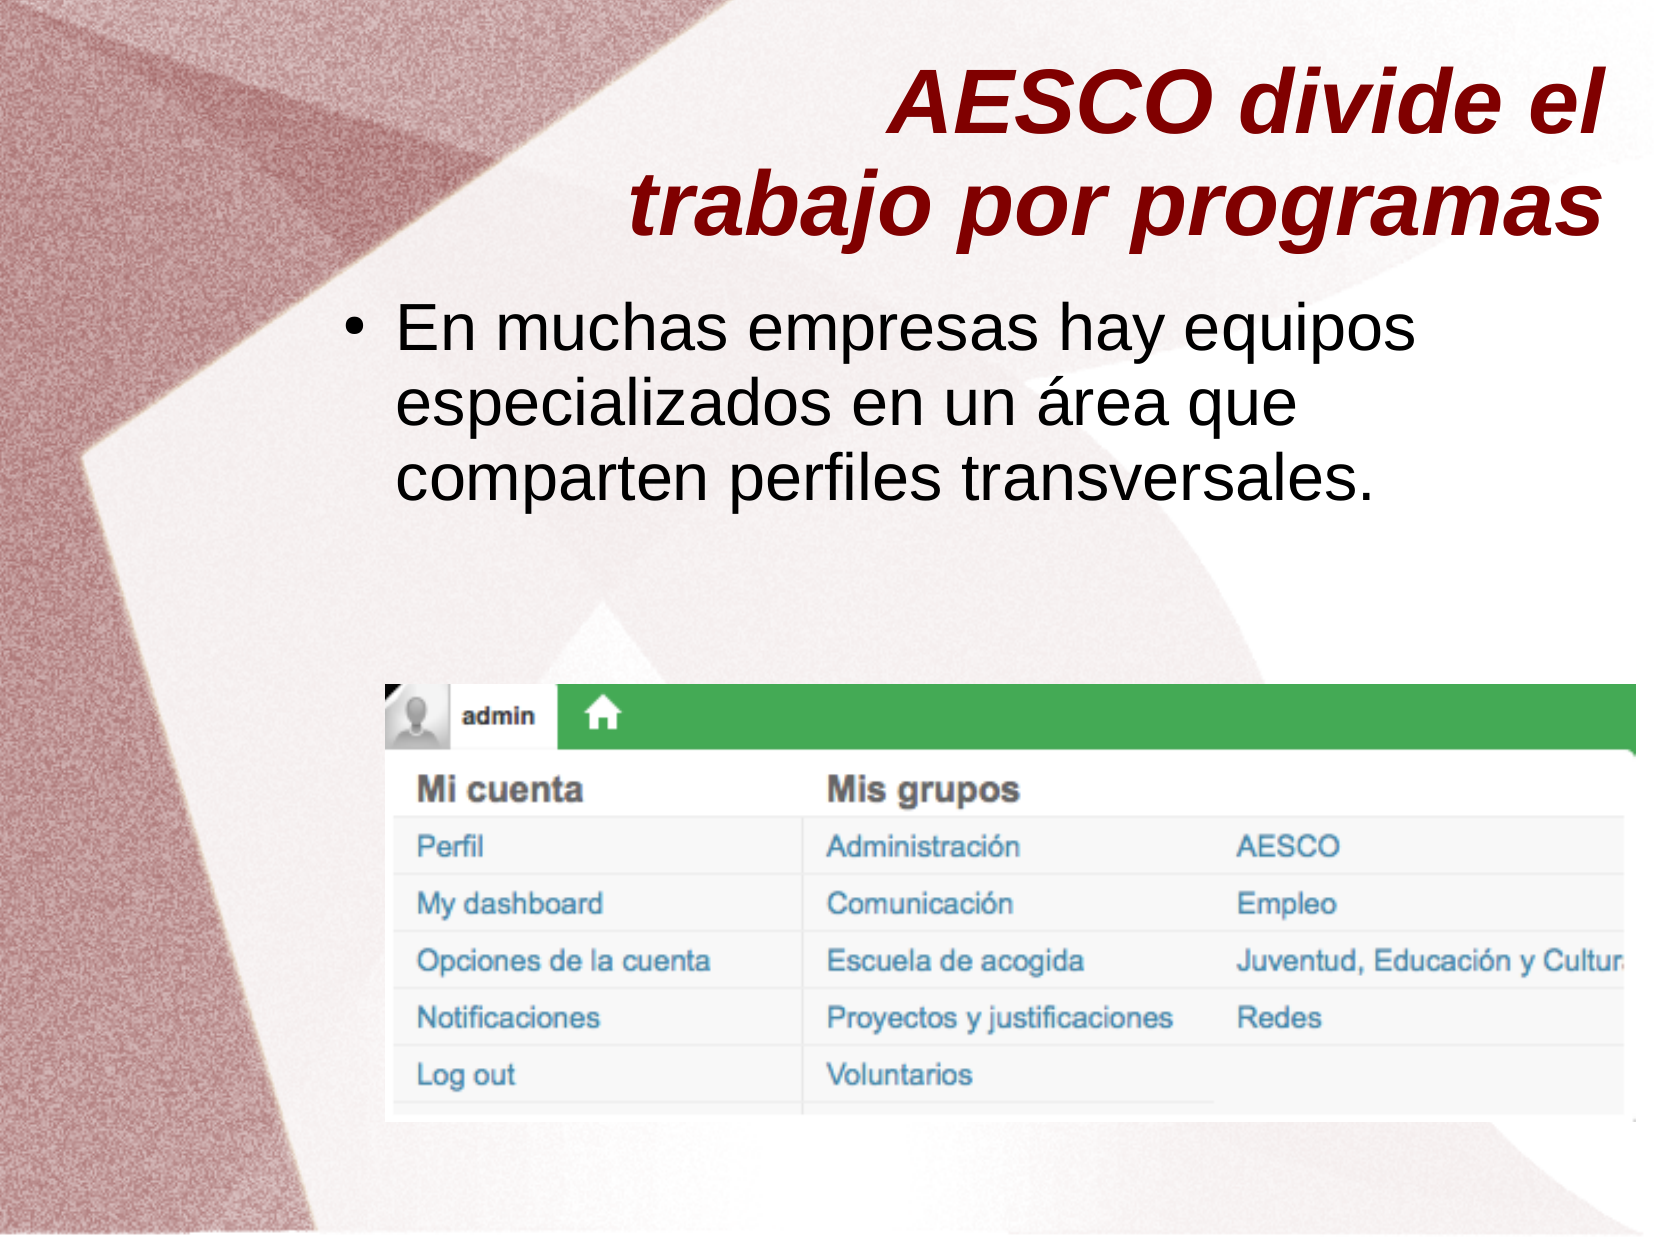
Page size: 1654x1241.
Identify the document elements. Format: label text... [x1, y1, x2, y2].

picture [0, 0, 1654, 1241]
title AESCO divide el trabajo por programas [596, 49, 1607, 257]
list En muchas empresas hay equipos especializados en un área que comparten perfiles transversales. [324, 290, 1601, 1241]
